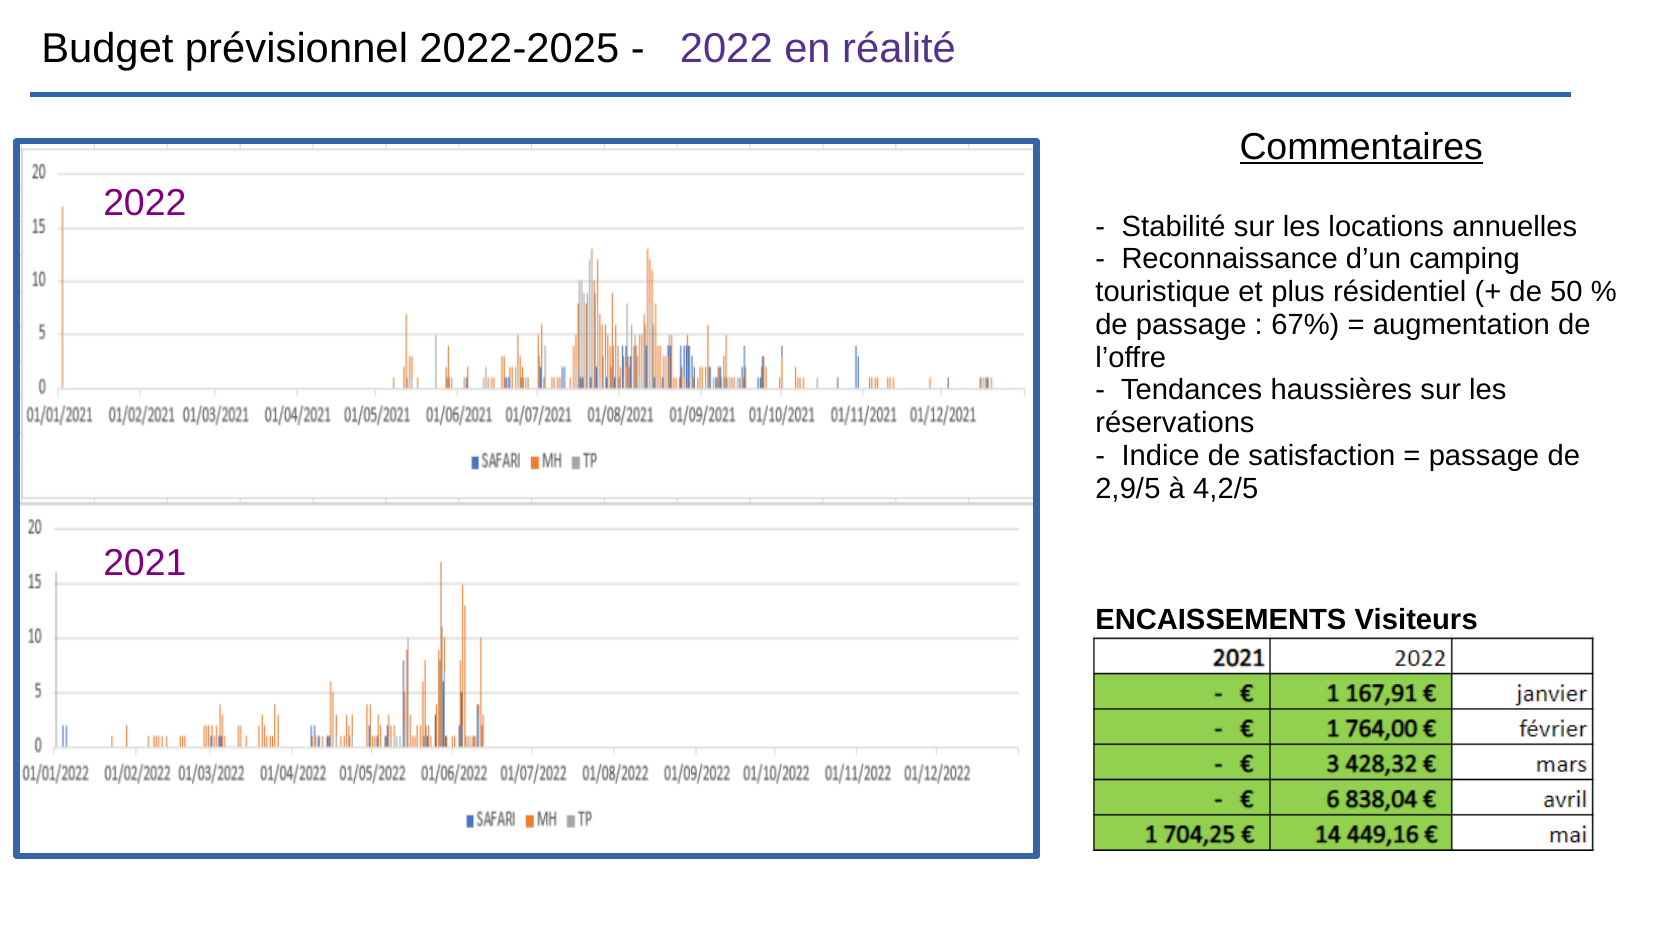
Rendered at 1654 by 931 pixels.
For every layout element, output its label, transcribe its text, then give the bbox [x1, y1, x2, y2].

title Budget prévisionnel 2022-2025 - 2022 en réalité [41, 7, 1530, 89]
picture [19, 144, 1034, 853]
text_box Commentaires - Stabilité sur les locations annuelles - Reconnaissance d’un camping touristique et plus résidentiel (+ de 50 % de passage : 67%) = augmentation de l’offre - Tendances haussières sur les réservations - Indice de satisfaction = passage de 2,9/5 à 4,2/5 ENCAISSEMENTS Visiteurs [1080, 118, 1642, 643]
picture [1092, 635, 1595, 851]
text_box 2022 [88, 173, 266, 231]
text_box 2021 [88, 533, 266, 591]
